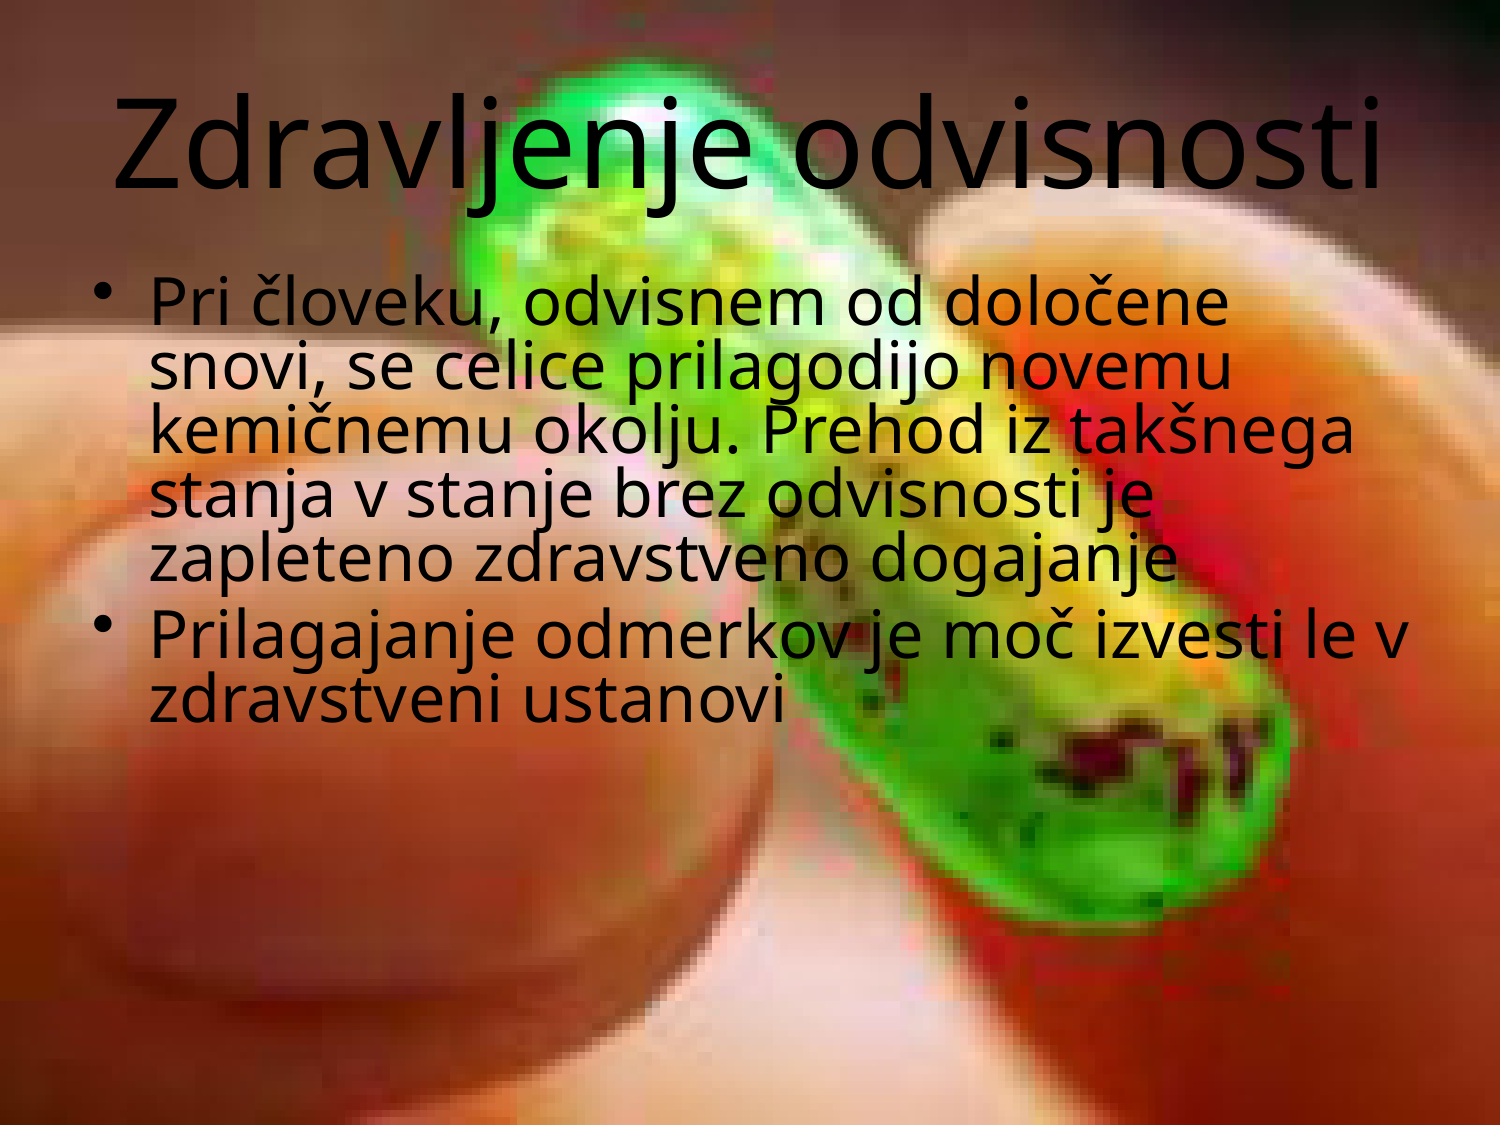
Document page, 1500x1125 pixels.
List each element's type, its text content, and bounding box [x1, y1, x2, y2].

picture [0, 0, 1500, 1125]
list Pri človeku, odvisnem od določene snovi, se celice prilagodijo novemu kemičnemu okolju. Prehod iz takšnega stanja v stanje brez odvisnosti je zapleteno zdravstveno dogajanje Prilagajanje odmerkov je moč izvesti le v zdravstveni ustanovi [76, 267, 1427, 1010]
title Zdravljenje odvisnosti [75, 45, 1425, 233]
